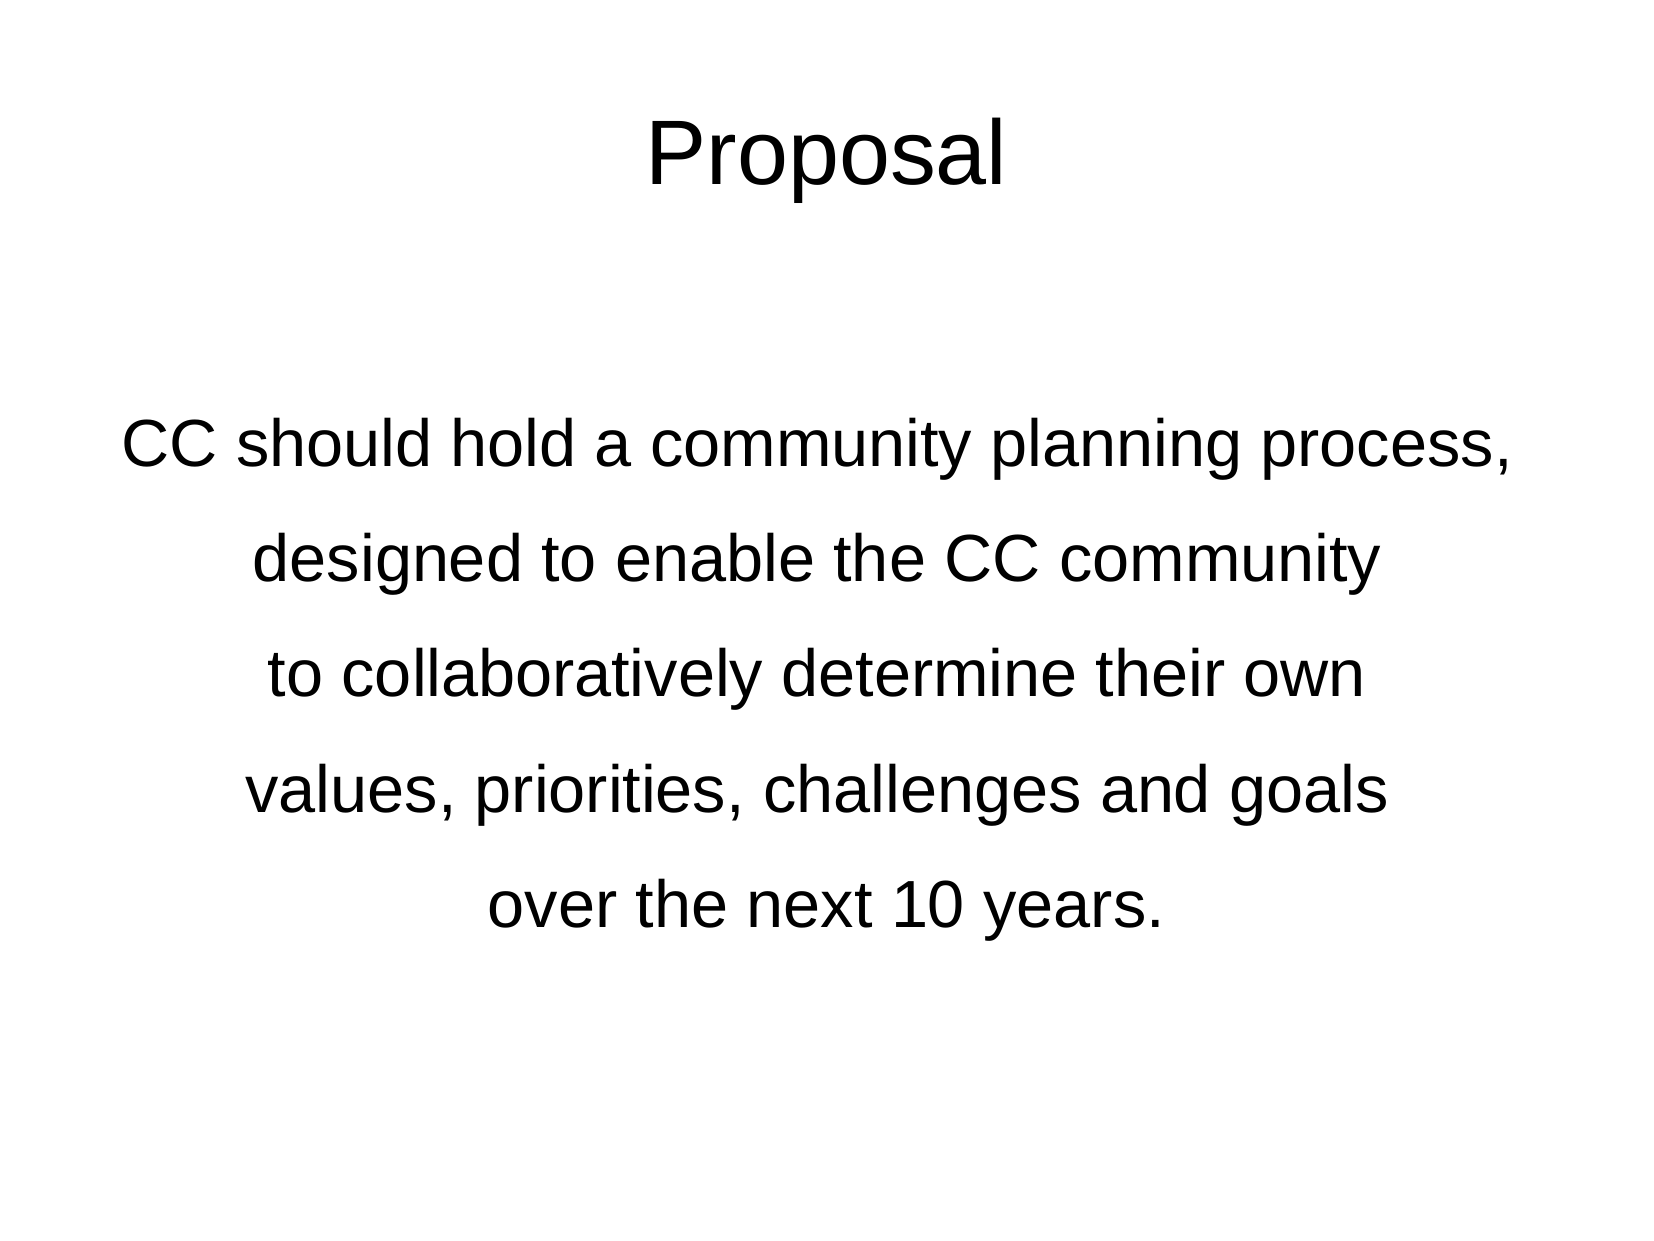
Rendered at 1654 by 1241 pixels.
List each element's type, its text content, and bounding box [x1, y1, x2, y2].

list CC should hold a community planning process, designed to enable the CC community to collaboratively determine their own values, priorities, challenges and goals over the next 10 years. [82, 290, 1571, 1109]
title Proposal [82, 49, 1571, 257]
